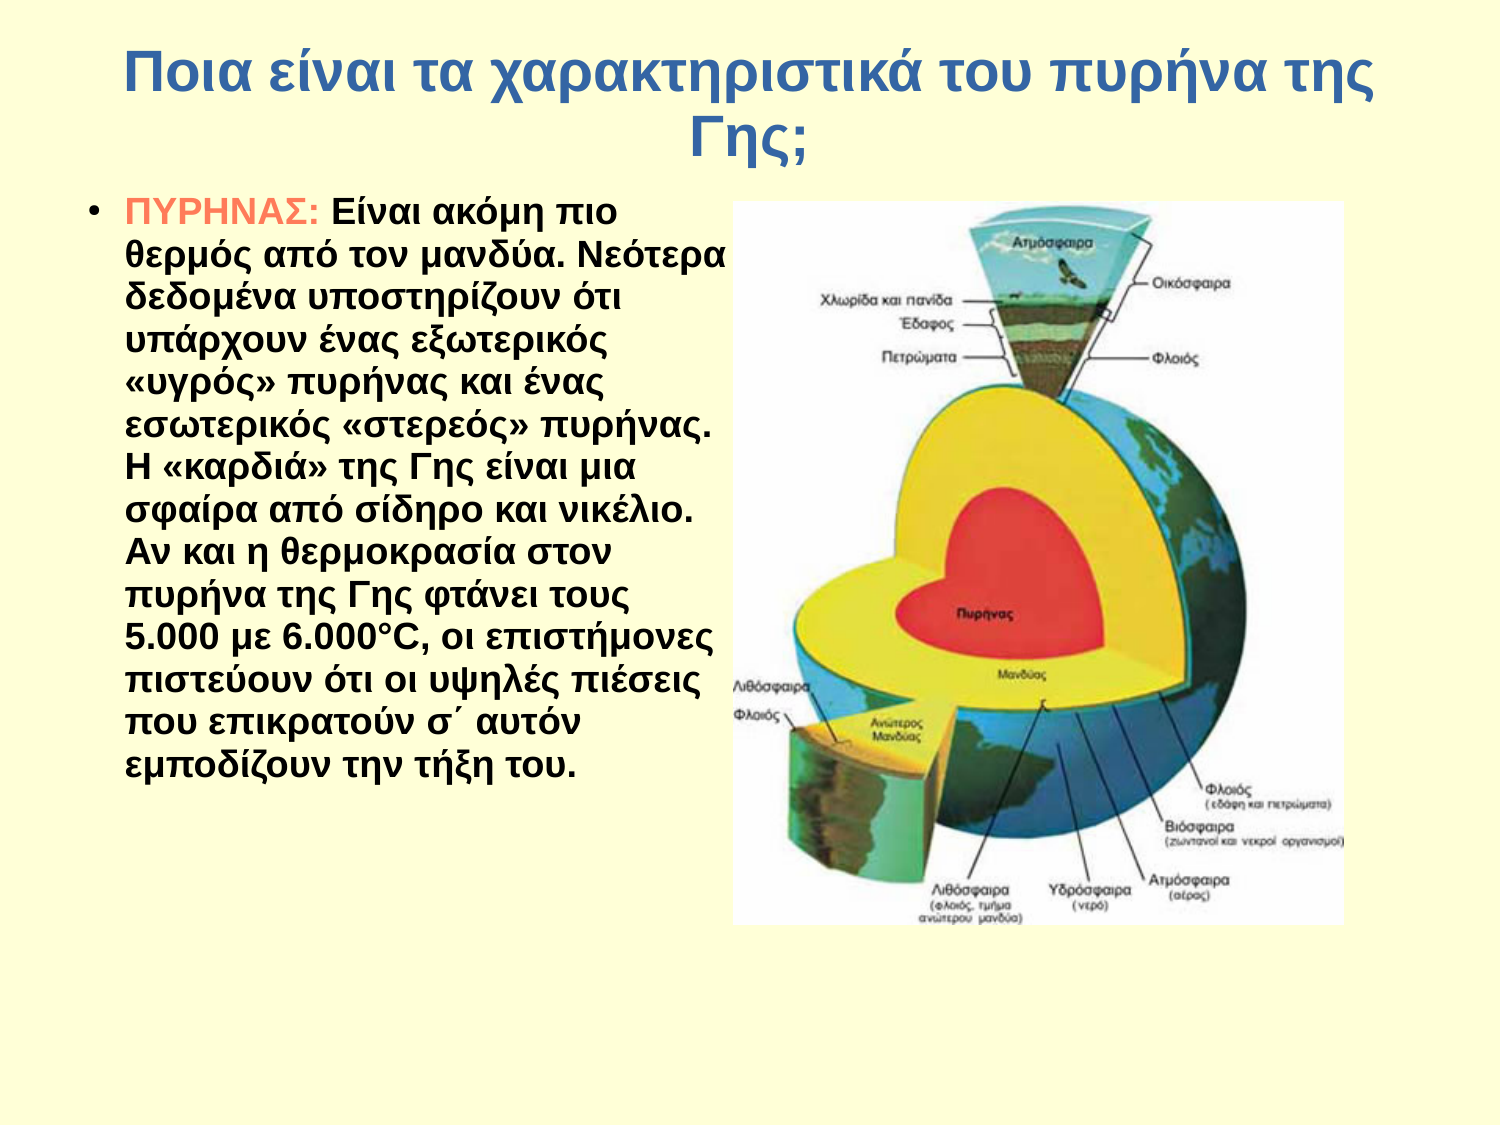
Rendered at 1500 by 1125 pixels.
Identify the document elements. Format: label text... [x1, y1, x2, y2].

list ΠYΡΗΝΑΣ: Είναι ακόμη πιο θερμός από τον μανδύα. Νεότερα δεδομένα υποστηρίζουν ότι υπάρχουν ένας εξωτερικός «υγρός» πυρήνας και ένας εσωτερικός «στερεός» πυρήνας. Η «καρδιά» της Γης είναι μια σφαίρα από σίδηρο και νικέλιο. Αν και η θερμοκρασία στον πυρήνα της Γης φτάνει τους 5.000 με 6.000°C, οι επιστήμονες πιστεύουν ότι οι υψηλές πιέσεις που επικρατούν σ΄ αυτόν εμποδίζουν την τήξη του. [75, 189, 734, 843]
title Ποια είναι τα χαρακτηριστικά του πυρήνα της Γης; [75, 36, 1425, 171]
picture [733, 201, 1344, 925]
